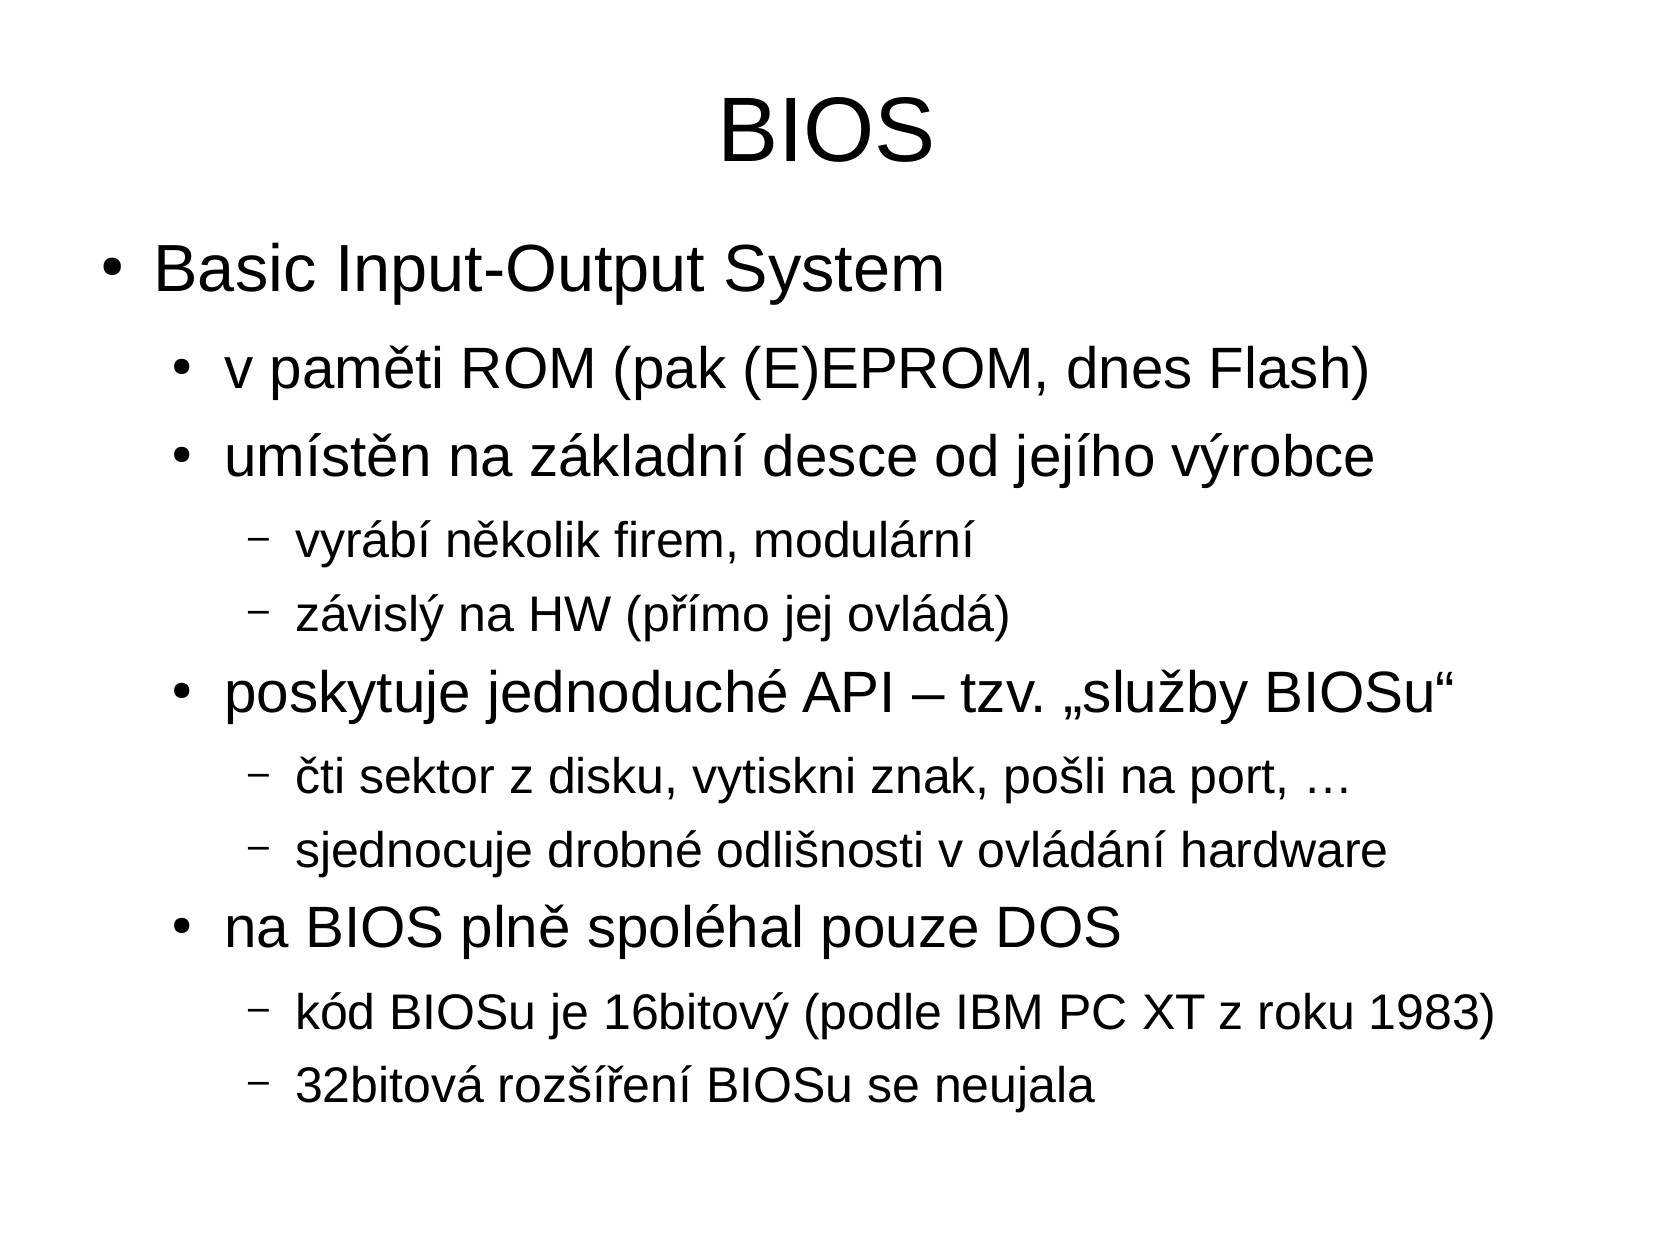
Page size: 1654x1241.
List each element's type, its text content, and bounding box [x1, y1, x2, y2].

title BIOS [82, 33, 1571, 226]
list Basic Input-Output System v paměti ROM (pak (E)EPROM, dnes Flash) umístěn na základní desce od jejího výrobce vyrábí několik firem, modulární závislý na HW (přímo jej ovládá) poskytuje jednoduché API – tzv. „služby BIOSu“ čti sektor z disku, vytiskni znak, pošli na port, … sjednocuje drobné odlišnosti v ovládání hardware na BIOS plně spoléhal pouze DOS kód BIOSu je 16bitový (podle IBM PC XT z roku 1983) 32bitová rozšíření BIOSu se neujala [82, 231, 1571, 1114]
